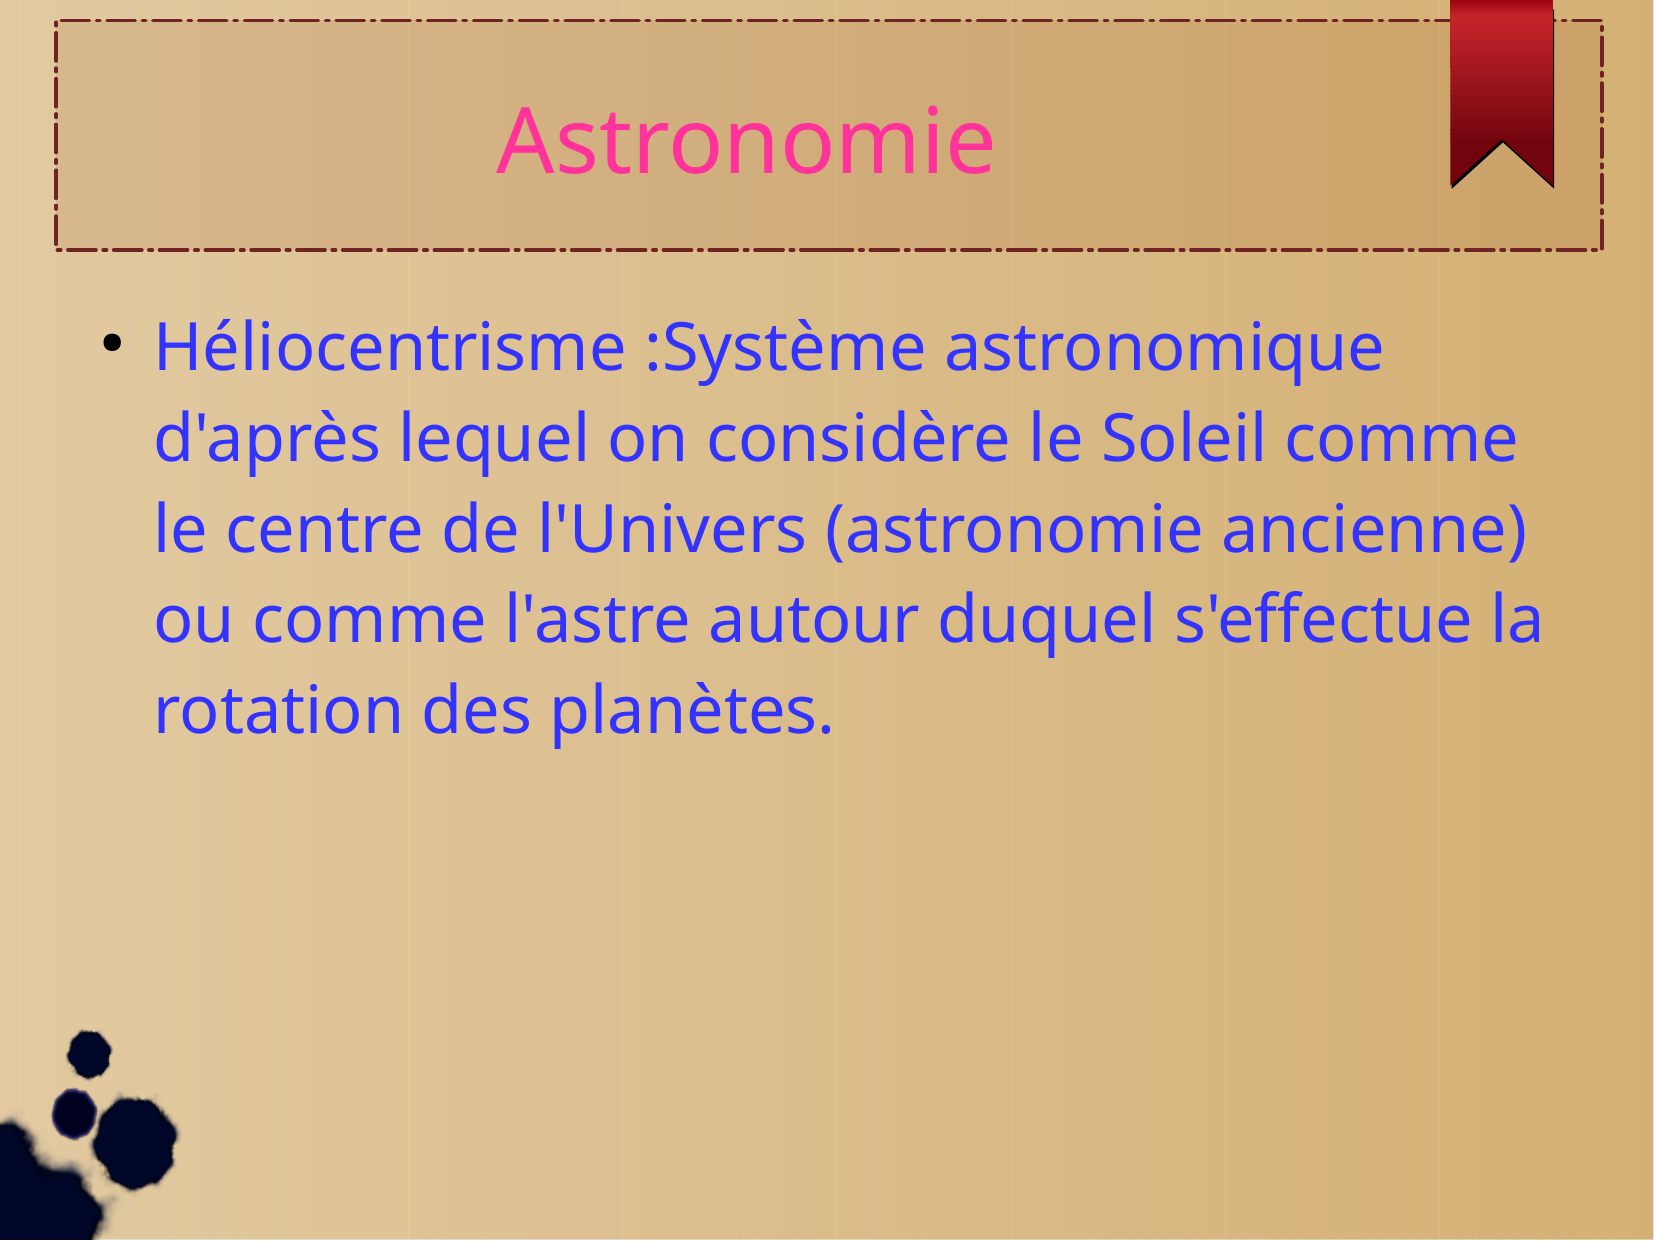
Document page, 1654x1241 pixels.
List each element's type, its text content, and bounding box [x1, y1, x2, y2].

list Héliocentrisme :Système astronomique d'après lequel on considère le Soleil comme le centre de l'Univers (astronomie ancienne) ou comme l'astre autour duquel s'effectue la rotation des planètes. [82, 299, 1571, 1019]
title Astronomie [82, 47, 1412, 229]
